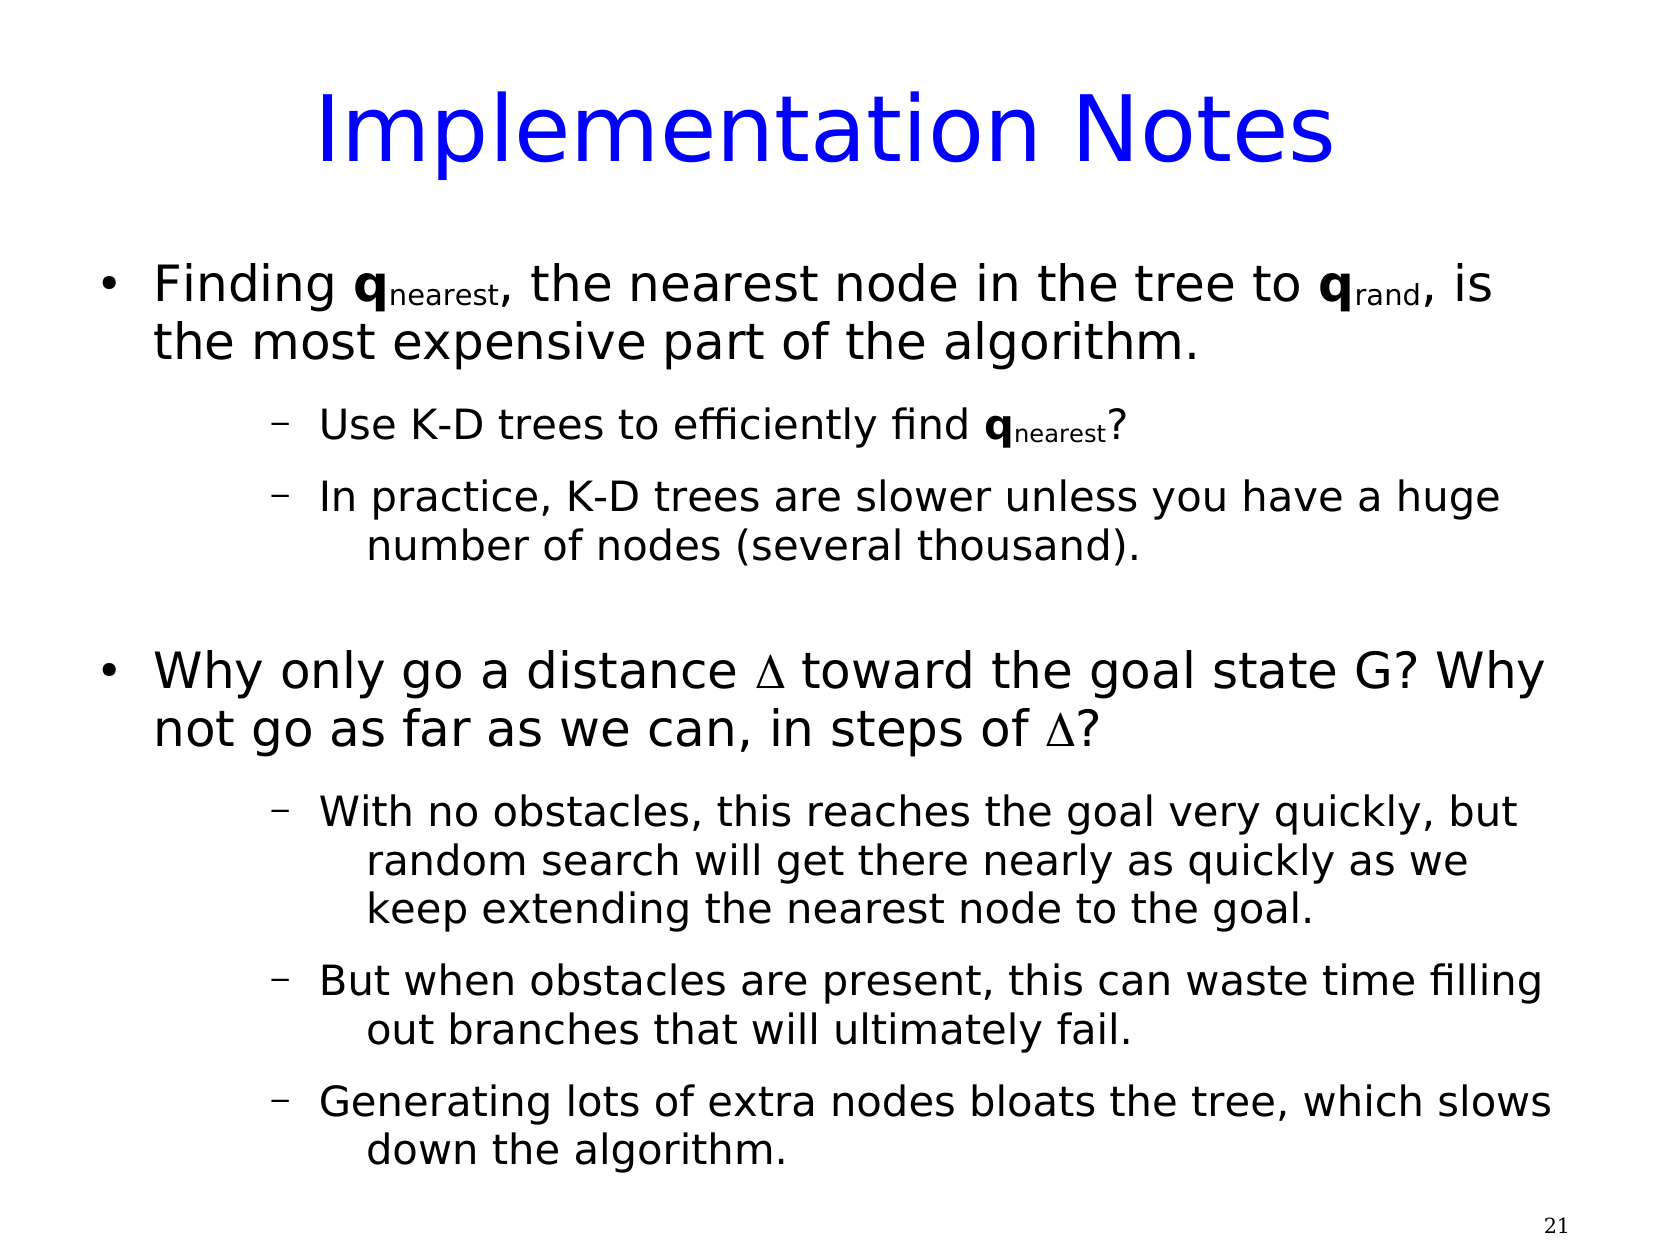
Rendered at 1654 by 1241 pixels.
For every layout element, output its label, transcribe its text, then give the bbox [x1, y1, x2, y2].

title Implementation Notes [82, 33, 1571, 226]
list Finding qnearest, the nearest node in the tree to qrand, is the most expensive part of the algorithm. Use K-D trees to efficiently find qnearest? In practice, K-D trees are slower unless you have a huge number of nodes (several thousand). Why only go a distance D toward the goal state G? Why not go as far as we can, in steps of D? With no obstacles, this reaches the goal very quickly, but random search will get there nearly as quickly as we keep extending the nearest node to the goal. But when obstacles are present, this can waste time filling out branches that will ultimately fail. Generating lots of extra nodes bloats the tree, which slows down the algorithm. [82, 254, 1571, 1225]
